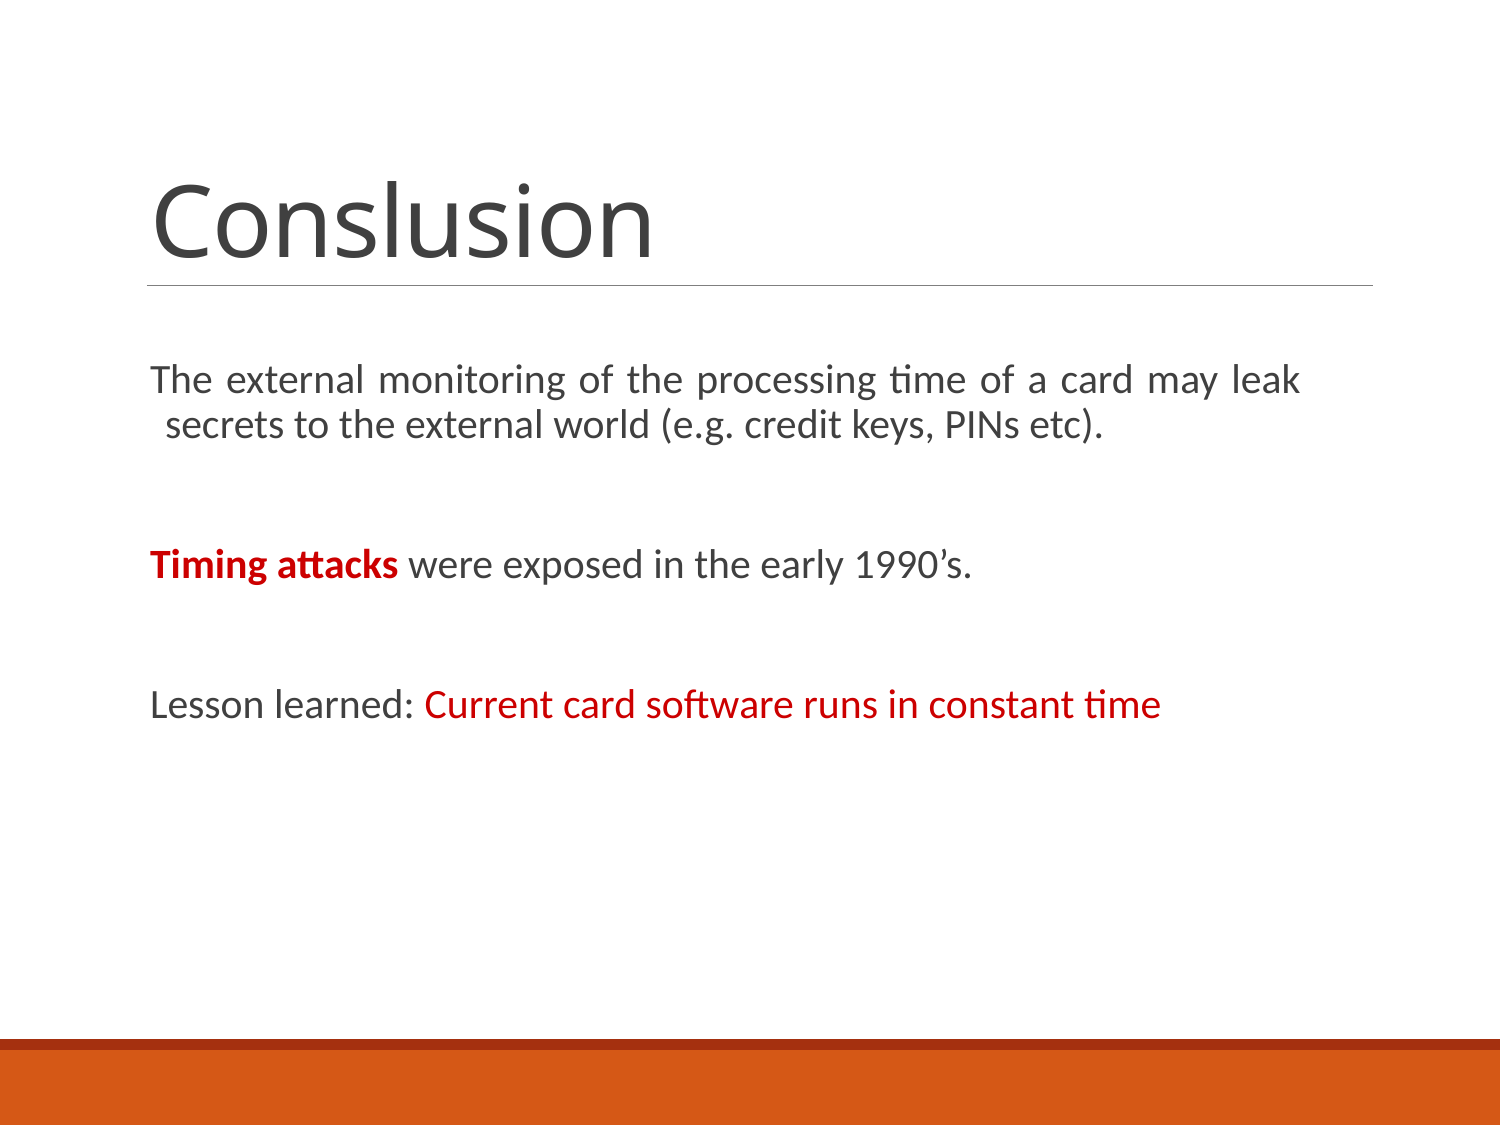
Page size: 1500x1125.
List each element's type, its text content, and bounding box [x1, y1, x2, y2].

title Conslusion [135, 47, 1373, 286]
list The external monitoring of the processing time of a card may leak secrets to the external world (e.g. credit keys, PINs etc). Timing attacks were exposed in the early 1990’s. Lesson learned: Current card software runs in constant time [135, 350, 1373, 1125]
